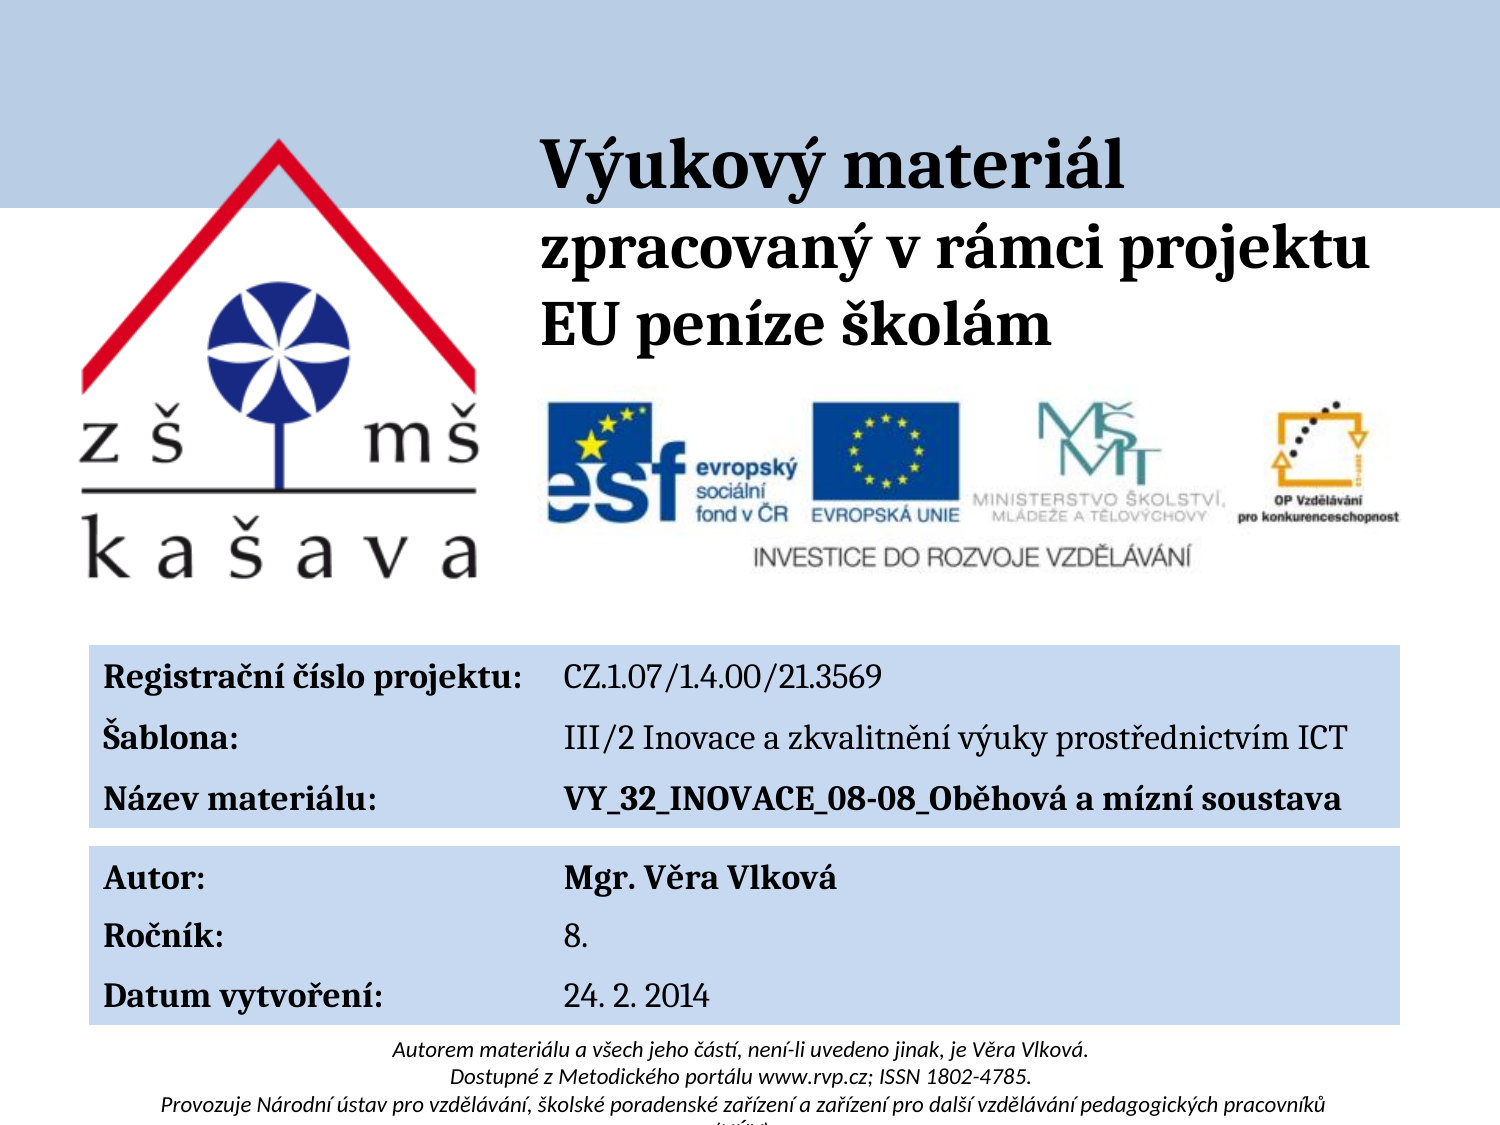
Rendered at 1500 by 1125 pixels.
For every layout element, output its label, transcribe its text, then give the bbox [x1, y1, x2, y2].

table_cell III/2 Inovace a zkvalitnění výuky prostřednictvím ICT [549, 706, 1400, 767]
table_cell 24. 2. 2014 [549, 965, 1400, 1025]
table_cell 8. [549, 904, 1400, 965]
text_box [0, 0, 1500, 208]
table_cell Šablona: [89, 706, 549, 767]
table_cell Ročník: [89, 904, 549, 965]
text_box Autorem materiálu a všech jeho částí, není-li uvedeno jinak, je Věra Vlková. Dostupné z Metodického portálu www.rvp.cz; ISSN 1802-4785. Provozuje Národní ústav pro vzdělávání, školské poradenské zařízení a zařízení pro další vzdělávání pedagogických pracovníků (NÚV). [112, 1026, 1377, 1125]
table_cell Název materiálu: [89, 767, 549, 828]
table_cell VY_32_INOVACE_08-08_Oběhová a mízní soustava [549, 767, 1400, 828]
picture [19, 101, 1424, 620]
table_header Mgr. Věra Vlková [549, 846, 1400, 904]
table_header Registrační číslo projektu: [89, 645, 549, 706]
table_header Autor: [89, 846, 549, 904]
table_header CZ.1.07/1.4.00/21.3569 [549, 645, 1400, 706]
table_cell Datum vytvoření: [89, 965, 549, 1025]
text_box Výukový materiál zpracovaný v rámci projektu EU peníze školám [538, 108, 1500, 367]
